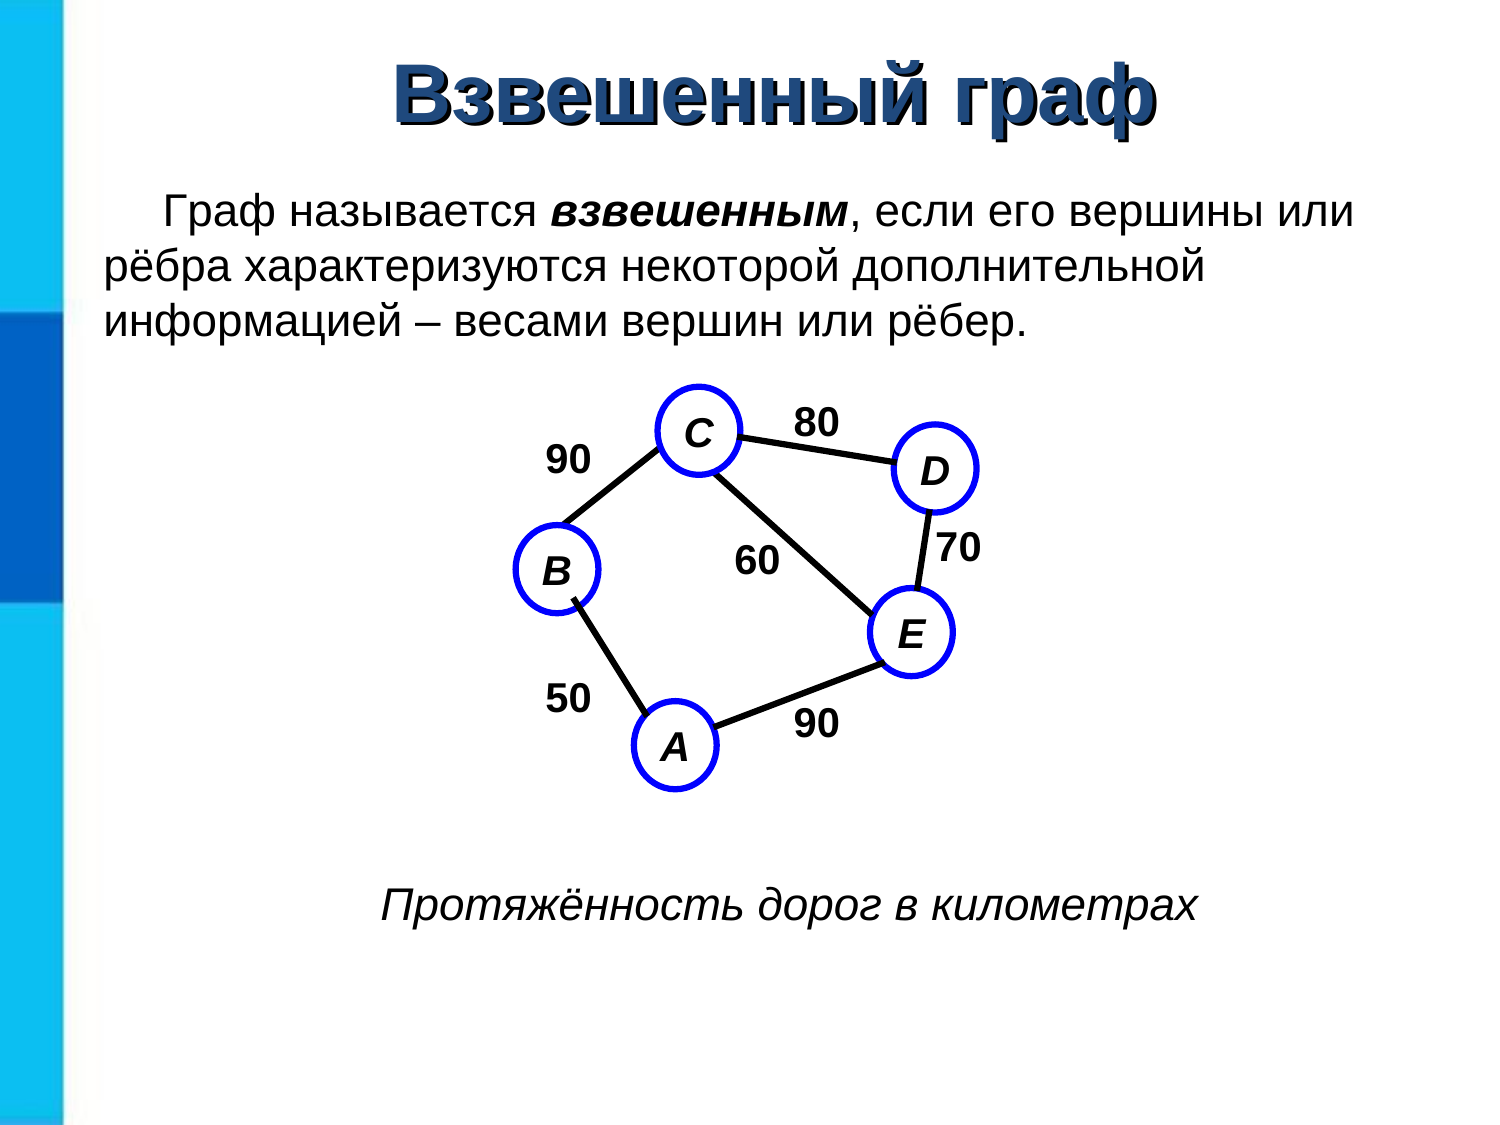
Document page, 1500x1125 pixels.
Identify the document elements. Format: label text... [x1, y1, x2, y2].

text_box 90 [515, 424, 622, 490]
text_box 80 [763, 386, 871, 453]
text_box 70 [905, 512, 1012, 579]
text_box A [633, 701, 717, 790]
text_box 90 [763, 688, 871, 755]
text_box B [515, 525, 599, 614]
text_box Протяжённость дорог в километрах [234, 867, 1345, 938]
text_box 50 [515, 663, 622, 729]
picture [0, 0, 1500, 1125]
text_box D [893, 424, 977, 512]
text_box E [869, 588, 953, 677]
text_box 60 [704, 525, 811, 591]
text_box C [657, 386, 741, 475]
text_box 80 [763, 445, 812, 453]
text_box Взвешенный граф [123, 30, 1425, 166]
text_box Граф называется взвешенным, если его вершины или рёбра характеризуются некоторой дополнительной информацией – весами вершин или рёбер. [88, 172, 1430, 354]
